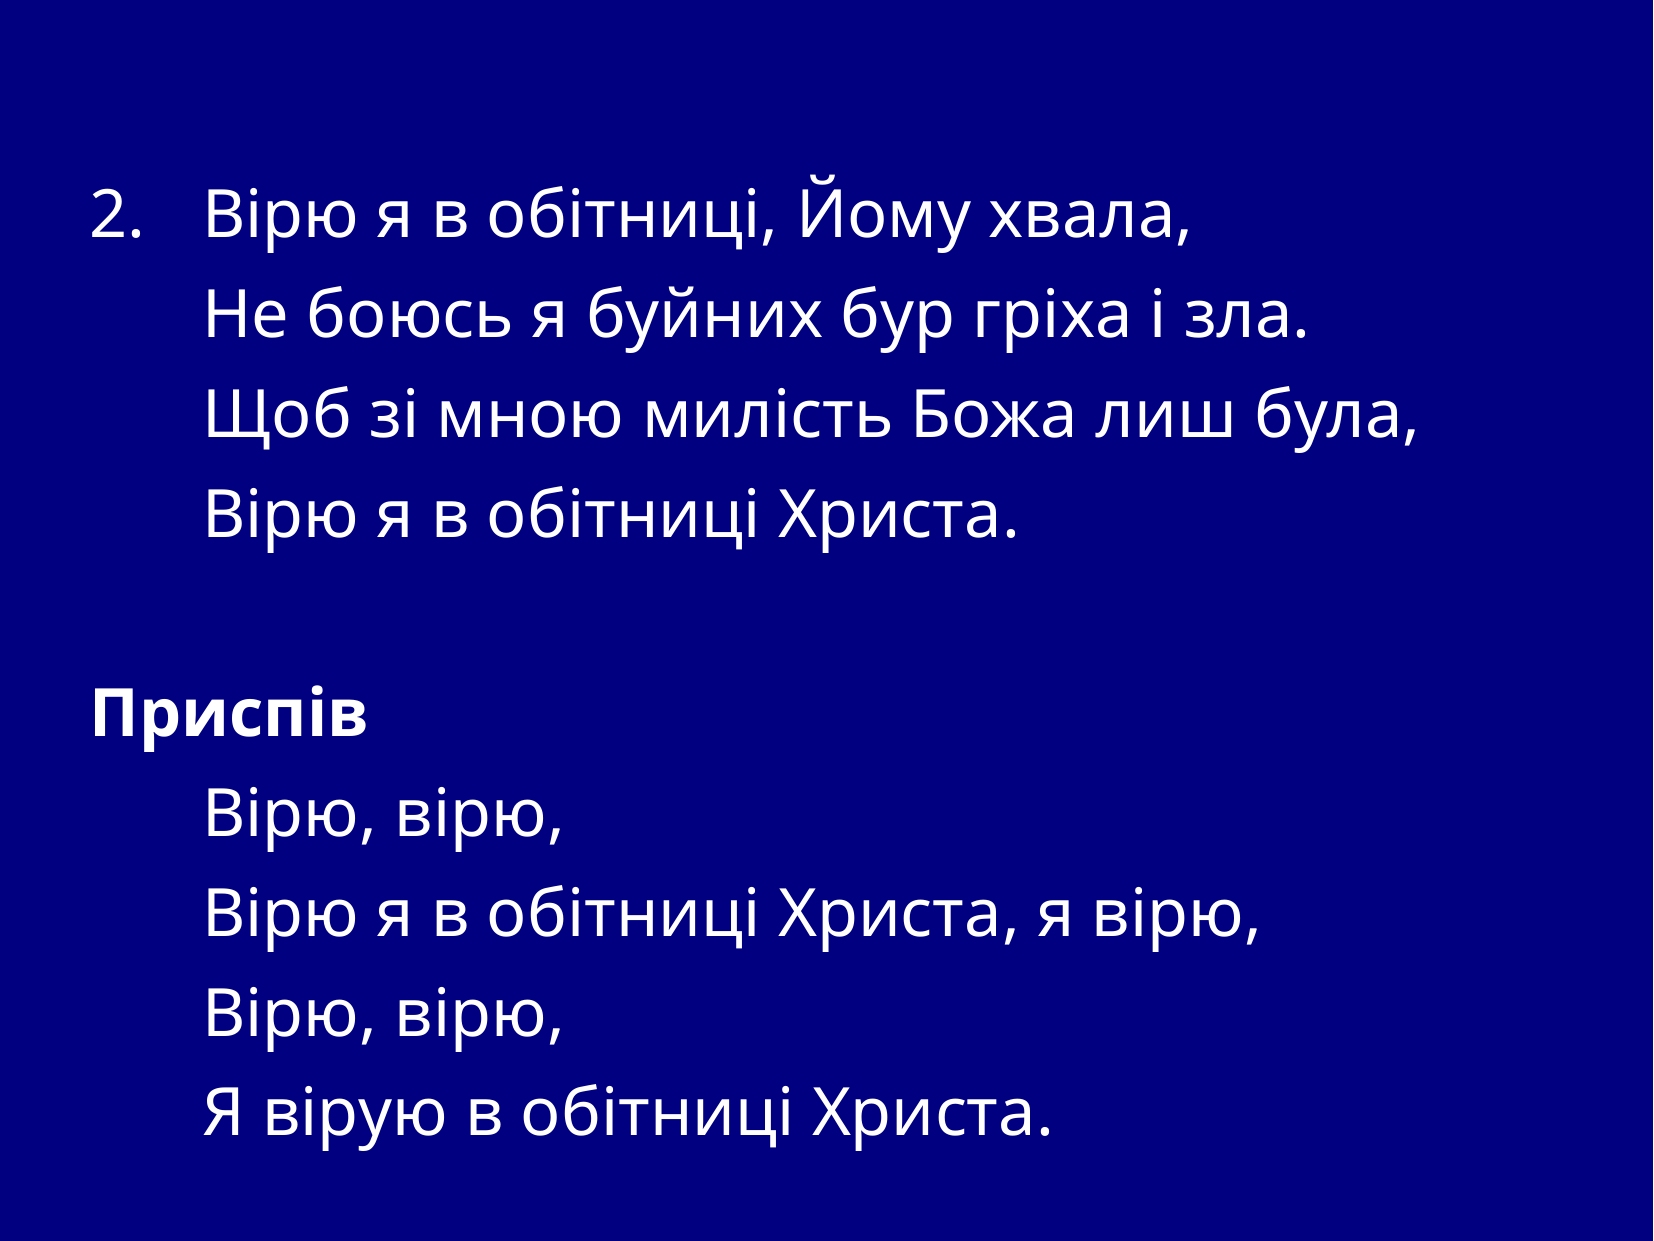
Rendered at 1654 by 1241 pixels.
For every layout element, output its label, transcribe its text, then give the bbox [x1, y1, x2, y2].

text_box 2. Вірю я в обітниці, Йому хвала, Не боюсь я буйних бур гріха і зла. Щоб зі мною милість Божа лиш була, Вірю я в обітниці Христа. Приспів Вірю, вірю, Вірю я в обітниці Христа, я вірю, Вірю, вірю, Я вірую в обітниці Христа. [75, 150, 1576, 1163]
